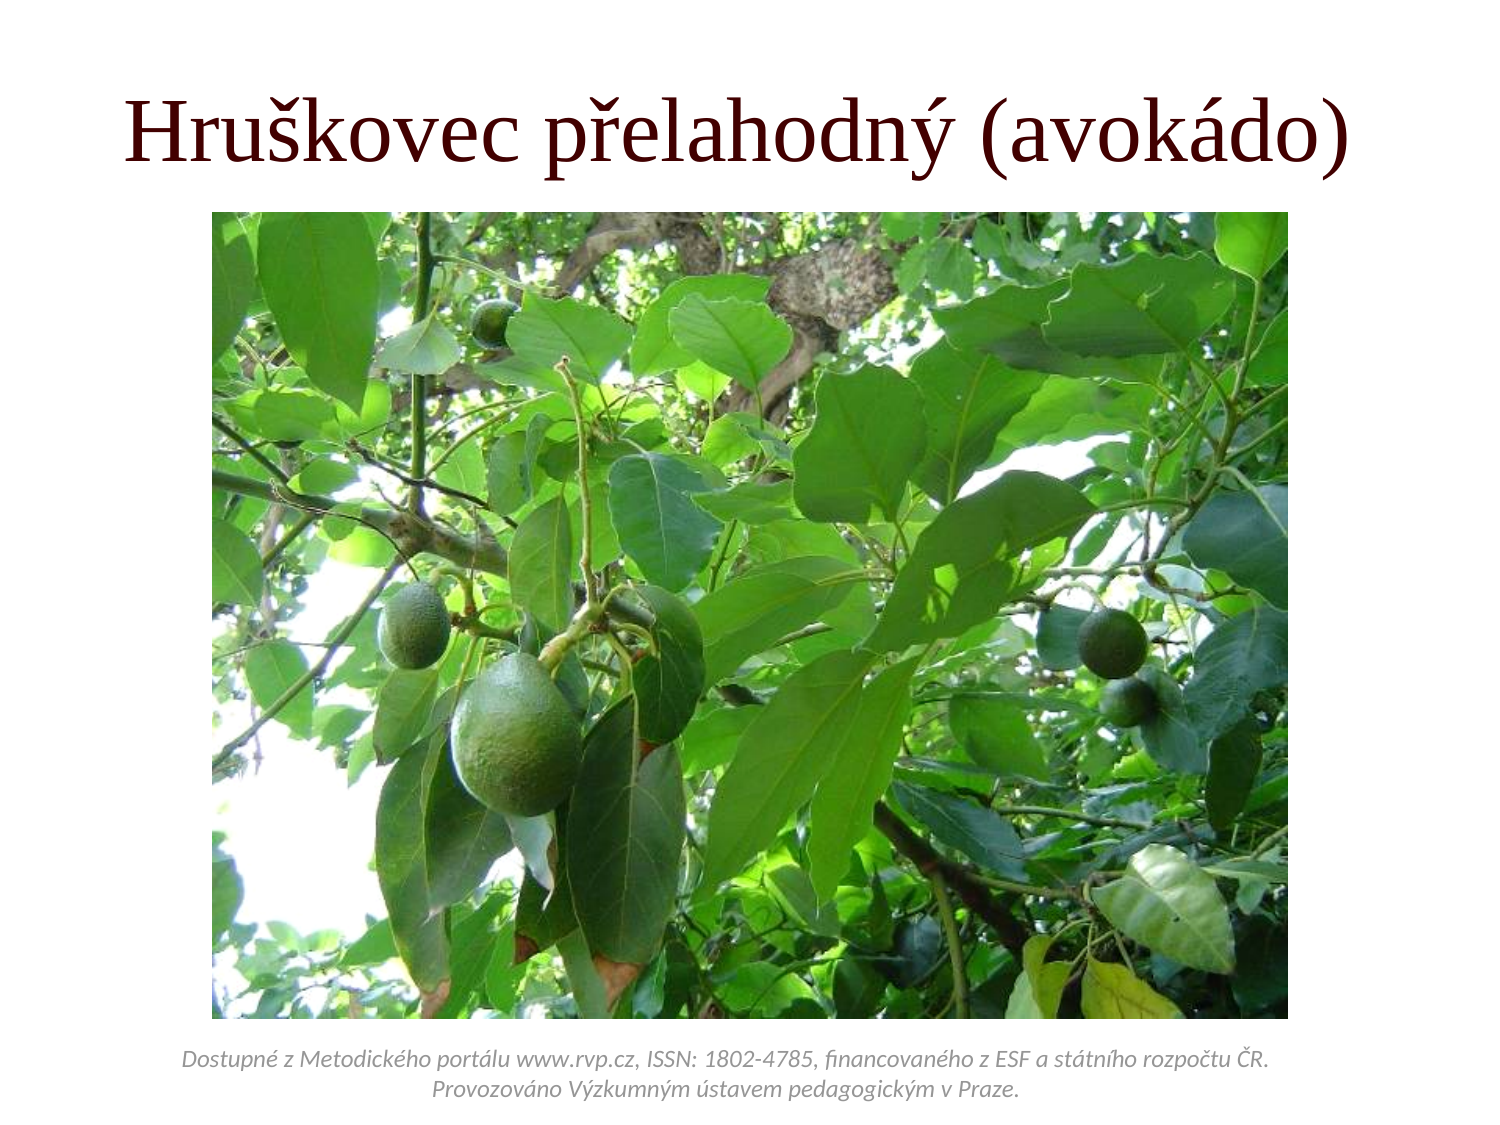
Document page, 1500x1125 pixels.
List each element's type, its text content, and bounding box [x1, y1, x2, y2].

text_box Dostupné z Metodického portálu www.rvp.cz, ISSN: 1802-4785, financovaného z ESF a státního rozpočtu ČR. Provozováno Výzkumným ústavem pedagogickým v Praze. [105, 1042, 1348, 1103]
title Hruškovec přelahodný (avokádo) [75, 0, 1426, 188]
text_box [212, 212, 1288, 1019]
